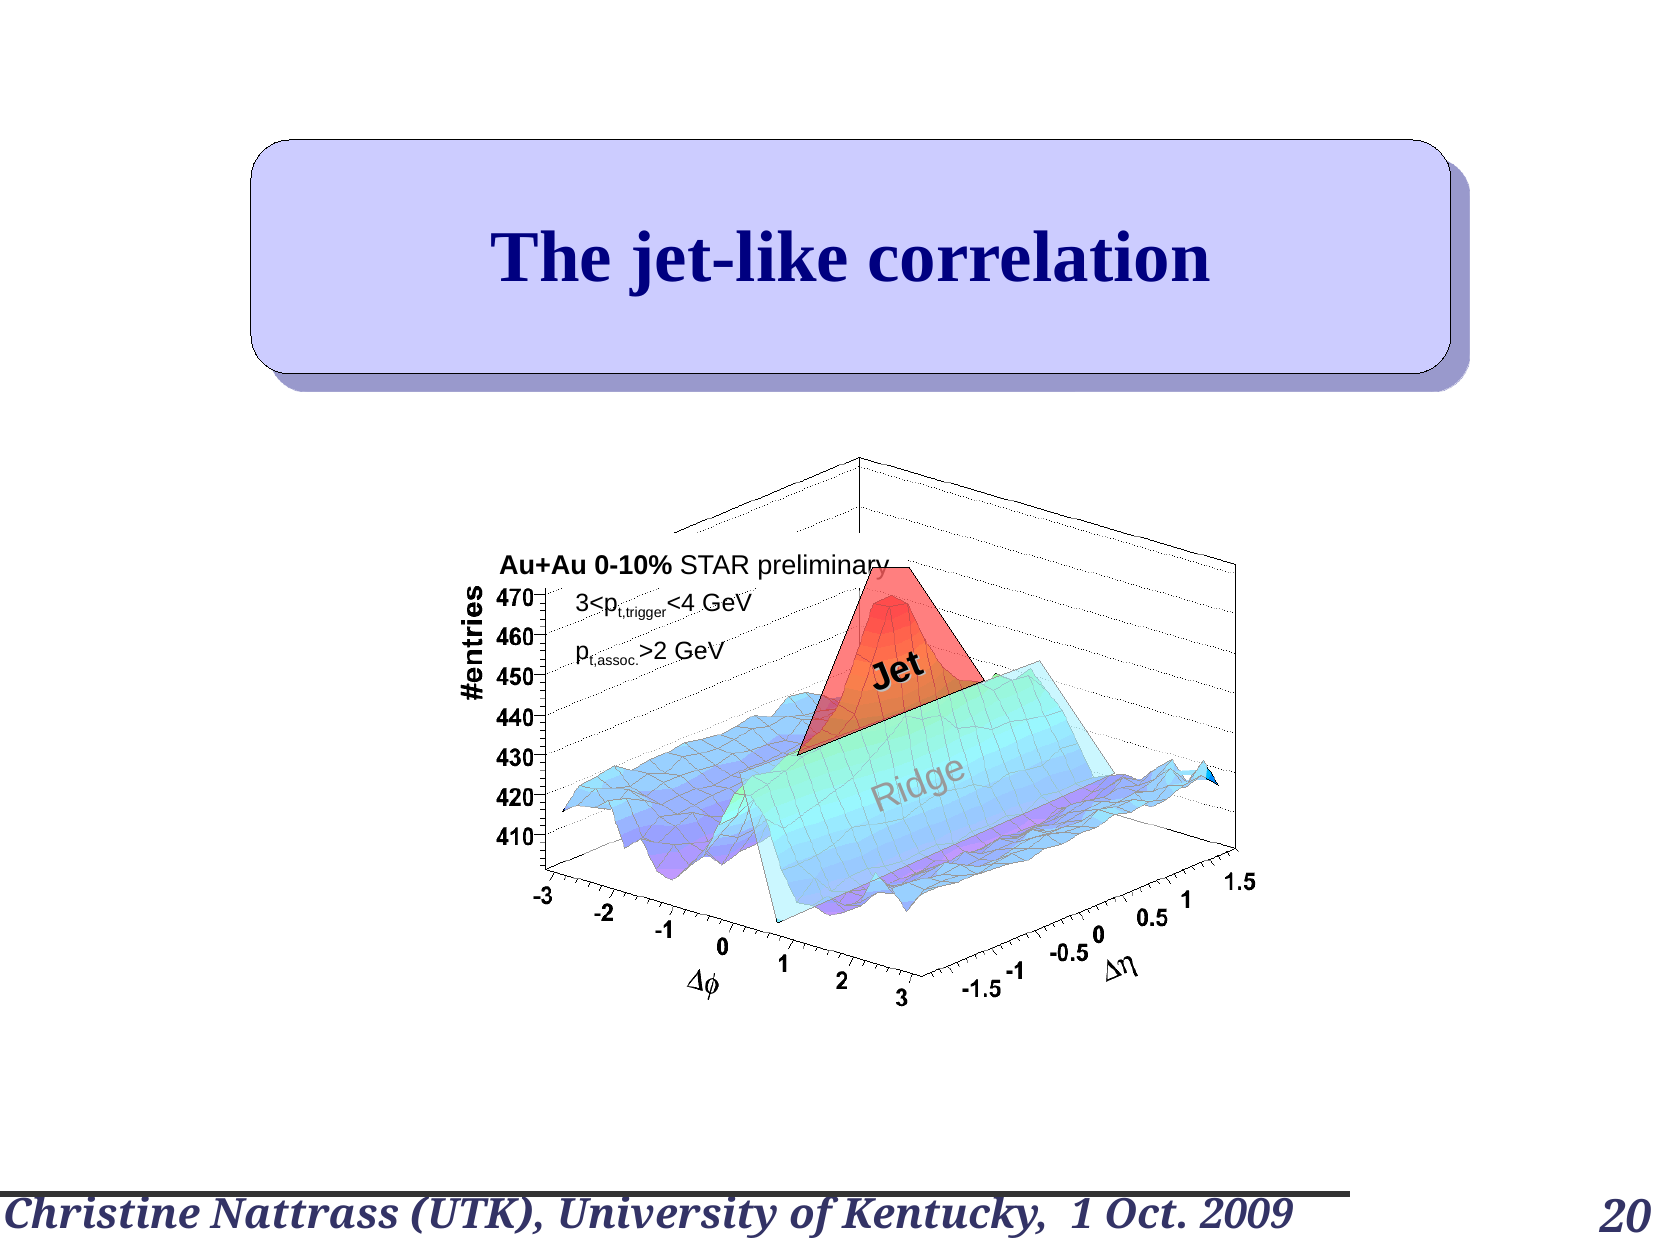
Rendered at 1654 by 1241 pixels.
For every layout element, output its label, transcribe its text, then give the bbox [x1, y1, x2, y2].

text_box Au+Au 0-10% STAR preliminary [484, 533, 907, 588]
picture [459, 392, 1321, 1041]
text_box Jet [845, 628, 945, 713]
text_box 3<pt,trigger<4 GeV pt,assoc.>2 GeV [560, 588, 768, 677]
text_box [564, 567, 1209, 961]
text_box The jet-like correlation [250, 139, 1451, 374]
